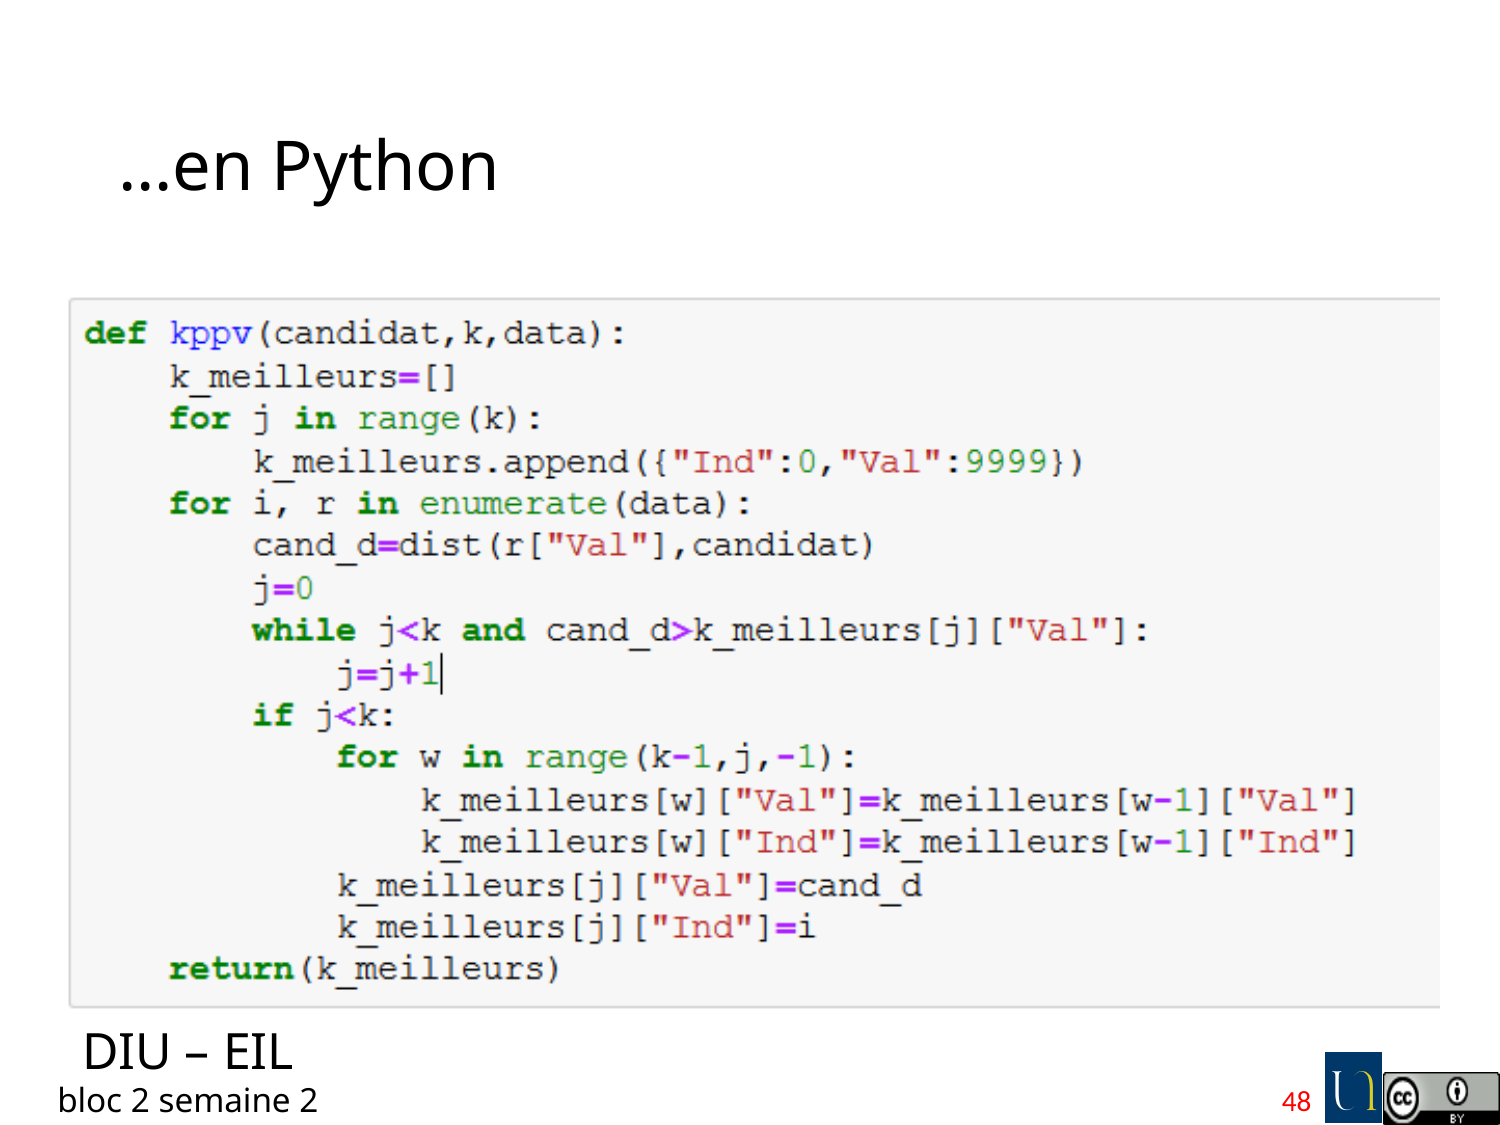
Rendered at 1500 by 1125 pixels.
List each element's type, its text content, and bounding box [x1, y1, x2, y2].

picture [1325, 1052, 1382, 1123]
picture [1383, 1072, 1500, 1125]
picture [63, 288, 1440, 1017]
title …en Python [103, 59, 1397, 278]
slide_number <numéro> [1240, 1070, 1327, 1125]
